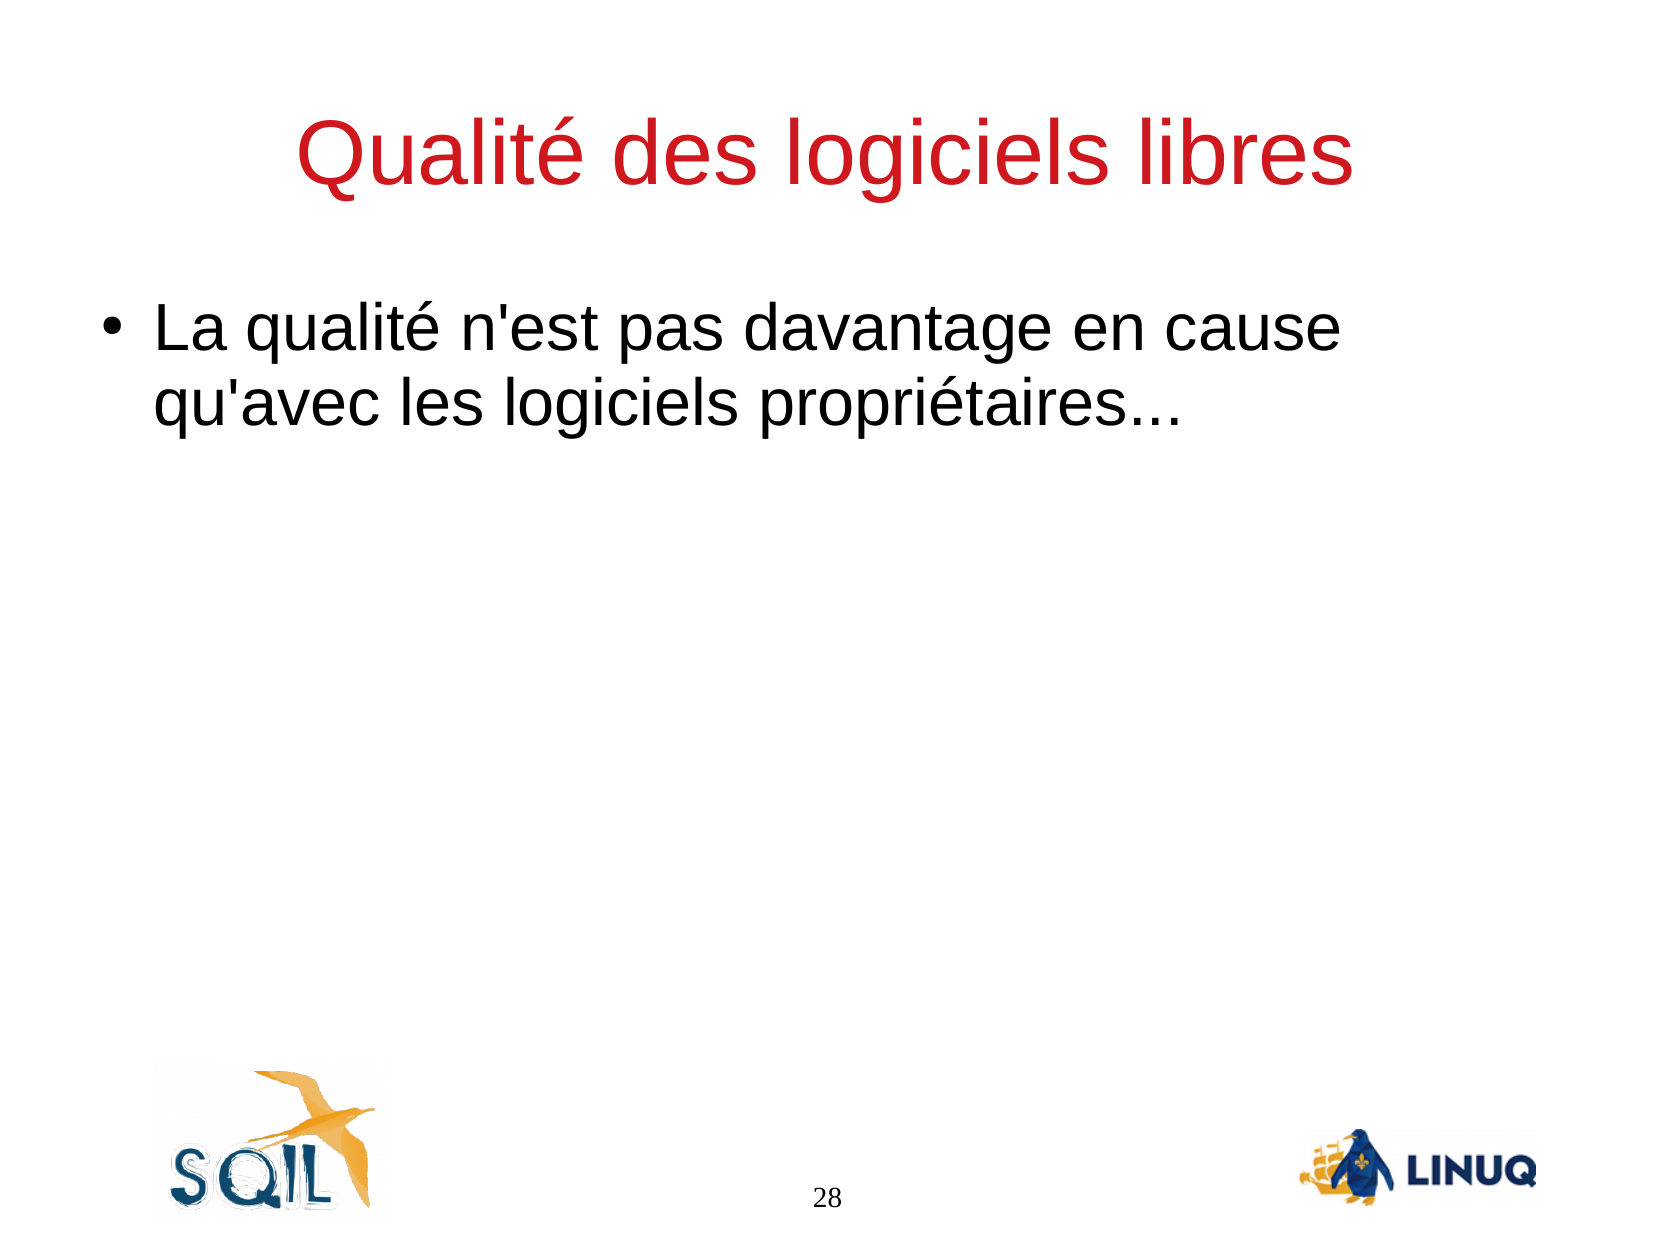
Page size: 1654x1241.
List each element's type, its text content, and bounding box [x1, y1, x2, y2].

picture [1299, 1129, 1536, 1206]
title Qualité des logiciels libres [82, 49, 1571, 257]
list La qualité n'est pas davantage en cause qu'avec les logiciels propriétaires... [82, 290, 1571, 1010]
picture [153, 1060, 390, 1220]
